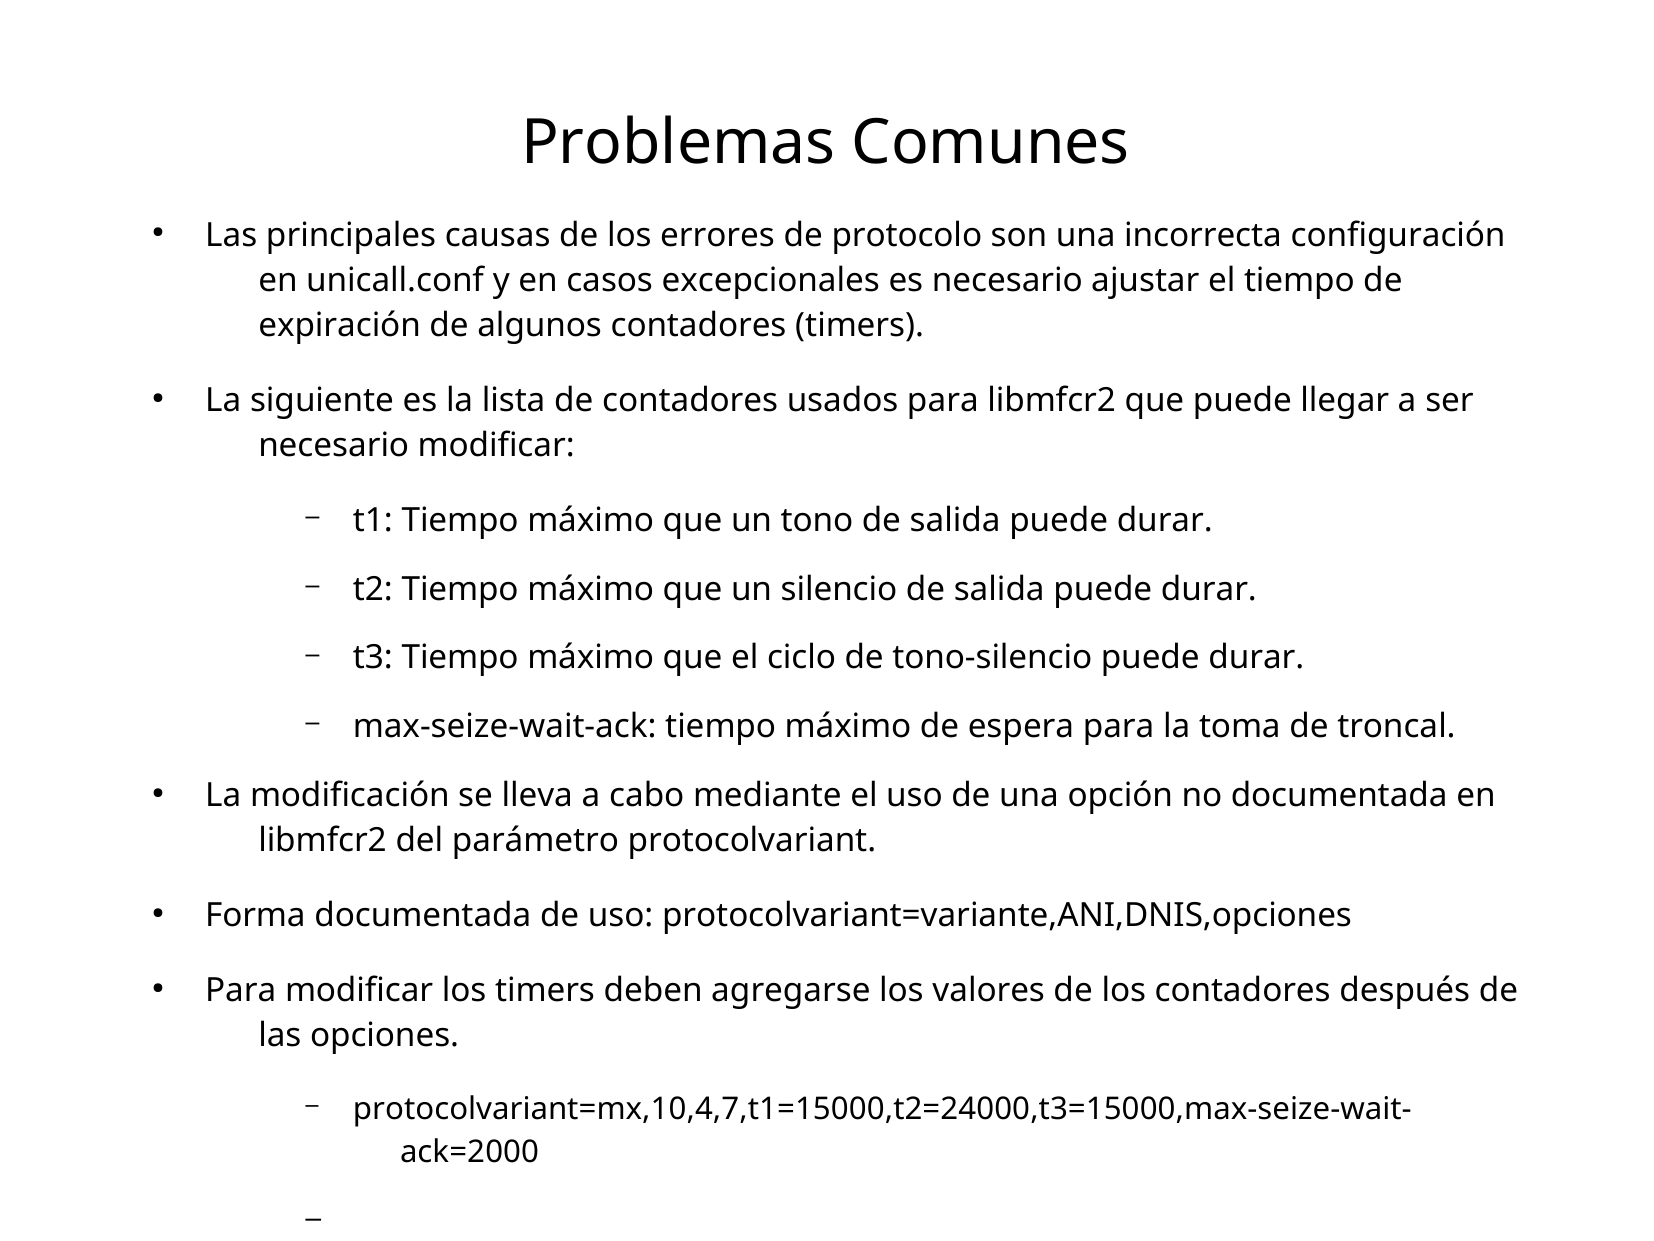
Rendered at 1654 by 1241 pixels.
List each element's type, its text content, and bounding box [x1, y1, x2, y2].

title Problemas Comunes [119, 35, 1532, 243]
list Las principales causas de los errores de protocolo son una incorrecta configuración en unicall.conf y en casos excepcionales es necesario ajustar el tiempo de expiración de algunos contadores (timers). La siguiente es la lista de contadores usados para libmfcr2 que puede llegar a ser necesario modificar: t1: Tiempo máximo que un tono de salida puede durar. t2: Tiempo máximo que un silencio de salida puede durar. t3: Tiempo máximo que el ciclo de tono-silencio puede durar. max-seize-wait-ack: tiempo máximo de espera para la toma de troncal. La modificación se lleva a cabo mediante el uso de una opción no documentada en libmfcr2 del parámetro protocolvariant. Forma documentada de uso: protocolvariant=variante,ANI,DNIS,opciones Para modificar los timers deben agregarse los valores de los contadores después de las opciones. protocolvariant=mx,10,4,7,t1=15000,t2=24000,t3=15000,max-seize-wait-ack=2000 [116, 210, 1522, 1241]
